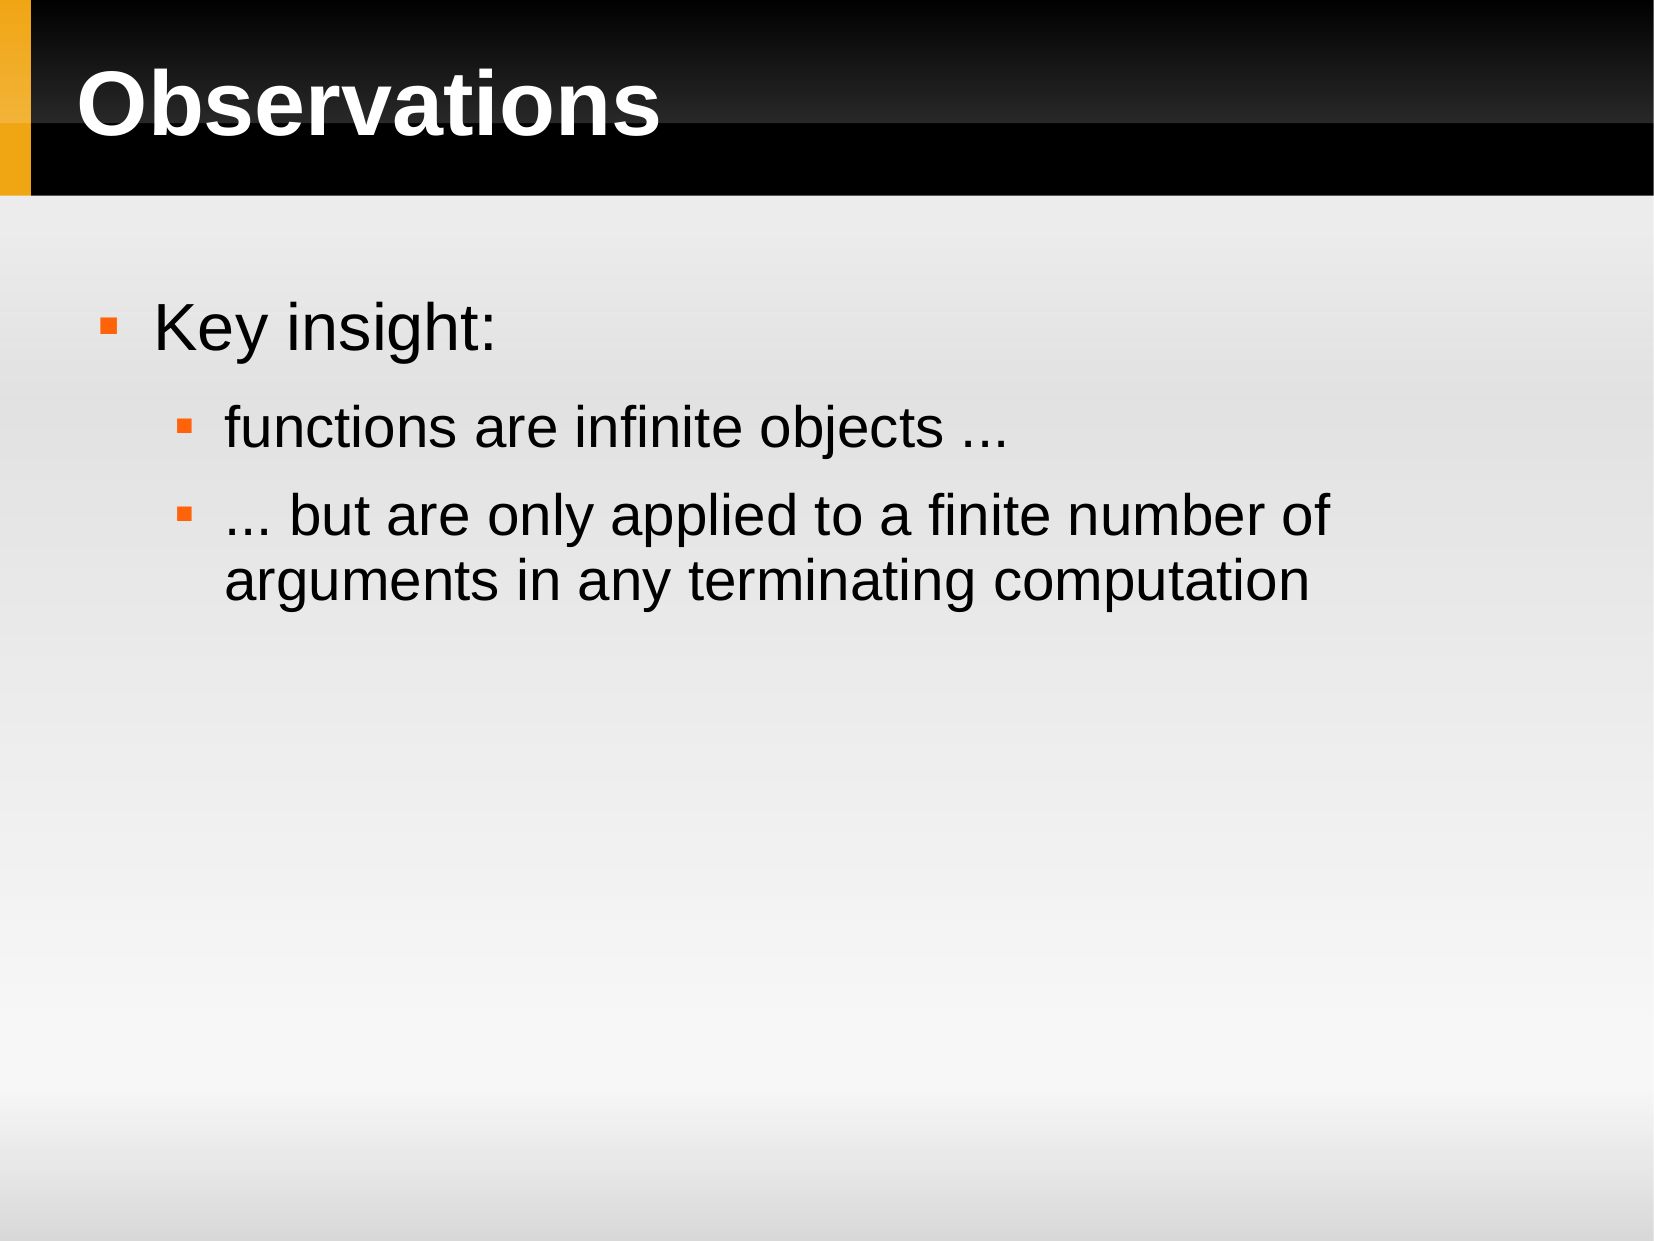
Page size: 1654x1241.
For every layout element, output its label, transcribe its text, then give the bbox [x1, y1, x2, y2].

title Observations [76, 7, 1565, 200]
list Key insight: functions are infinite objects ... ... but are only applied to a finite number of arguments in any terminating computation [82, 290, 1571, 1094]
picture [0, 0, 1654, 1241]
